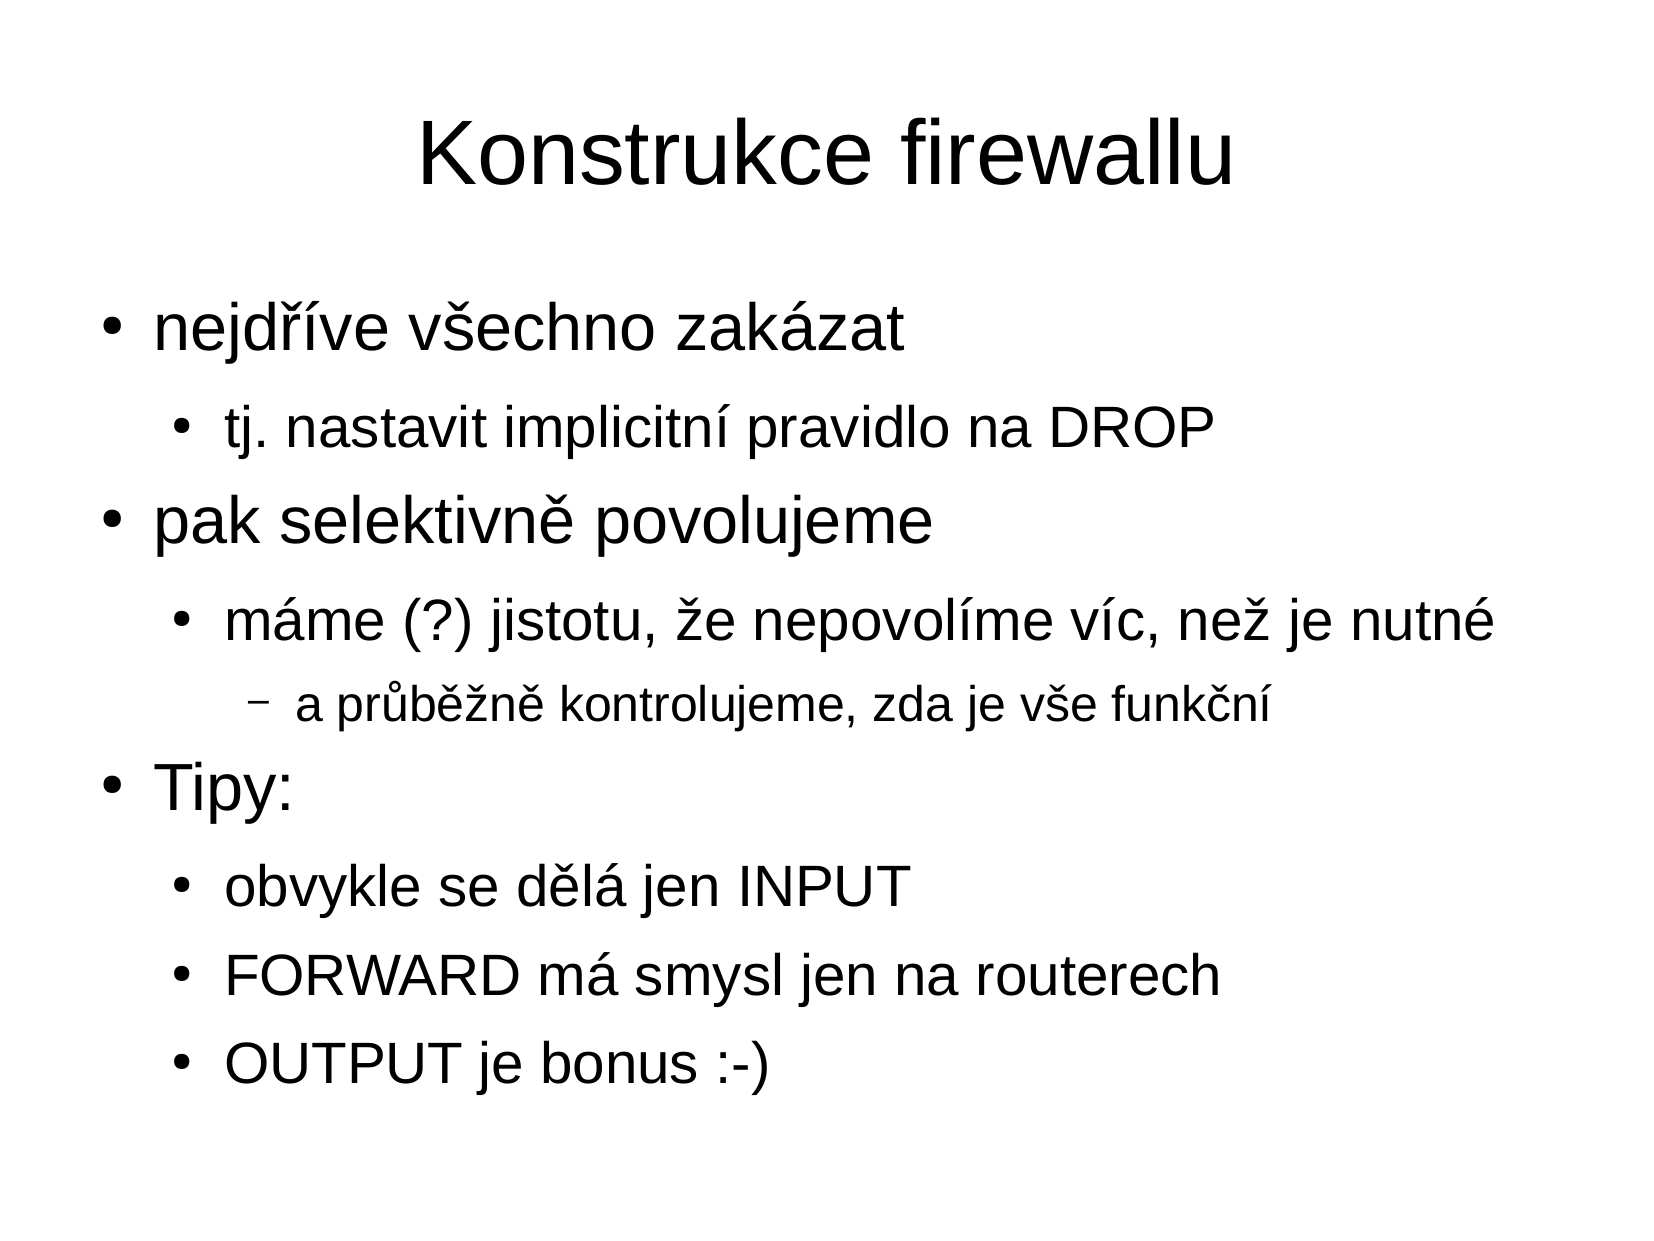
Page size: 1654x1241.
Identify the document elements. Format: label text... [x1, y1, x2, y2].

title Konstrukce firewallu [82, 49, 1571, 257]
list nejdříve všechno zakázat tj. nastavit implicitní pravidlo na DROP pak selektivně povolujeme máme (?) jistotu, že nepovolíme víc, než je nutné a průběžně kontrolujeme, zda je vše funkční Tipy: obvykle se dělá jen INPUT FORWARD má smysl jen na routerech OUTPUT je bonus :-) [82, 290, 1571, 1109]
